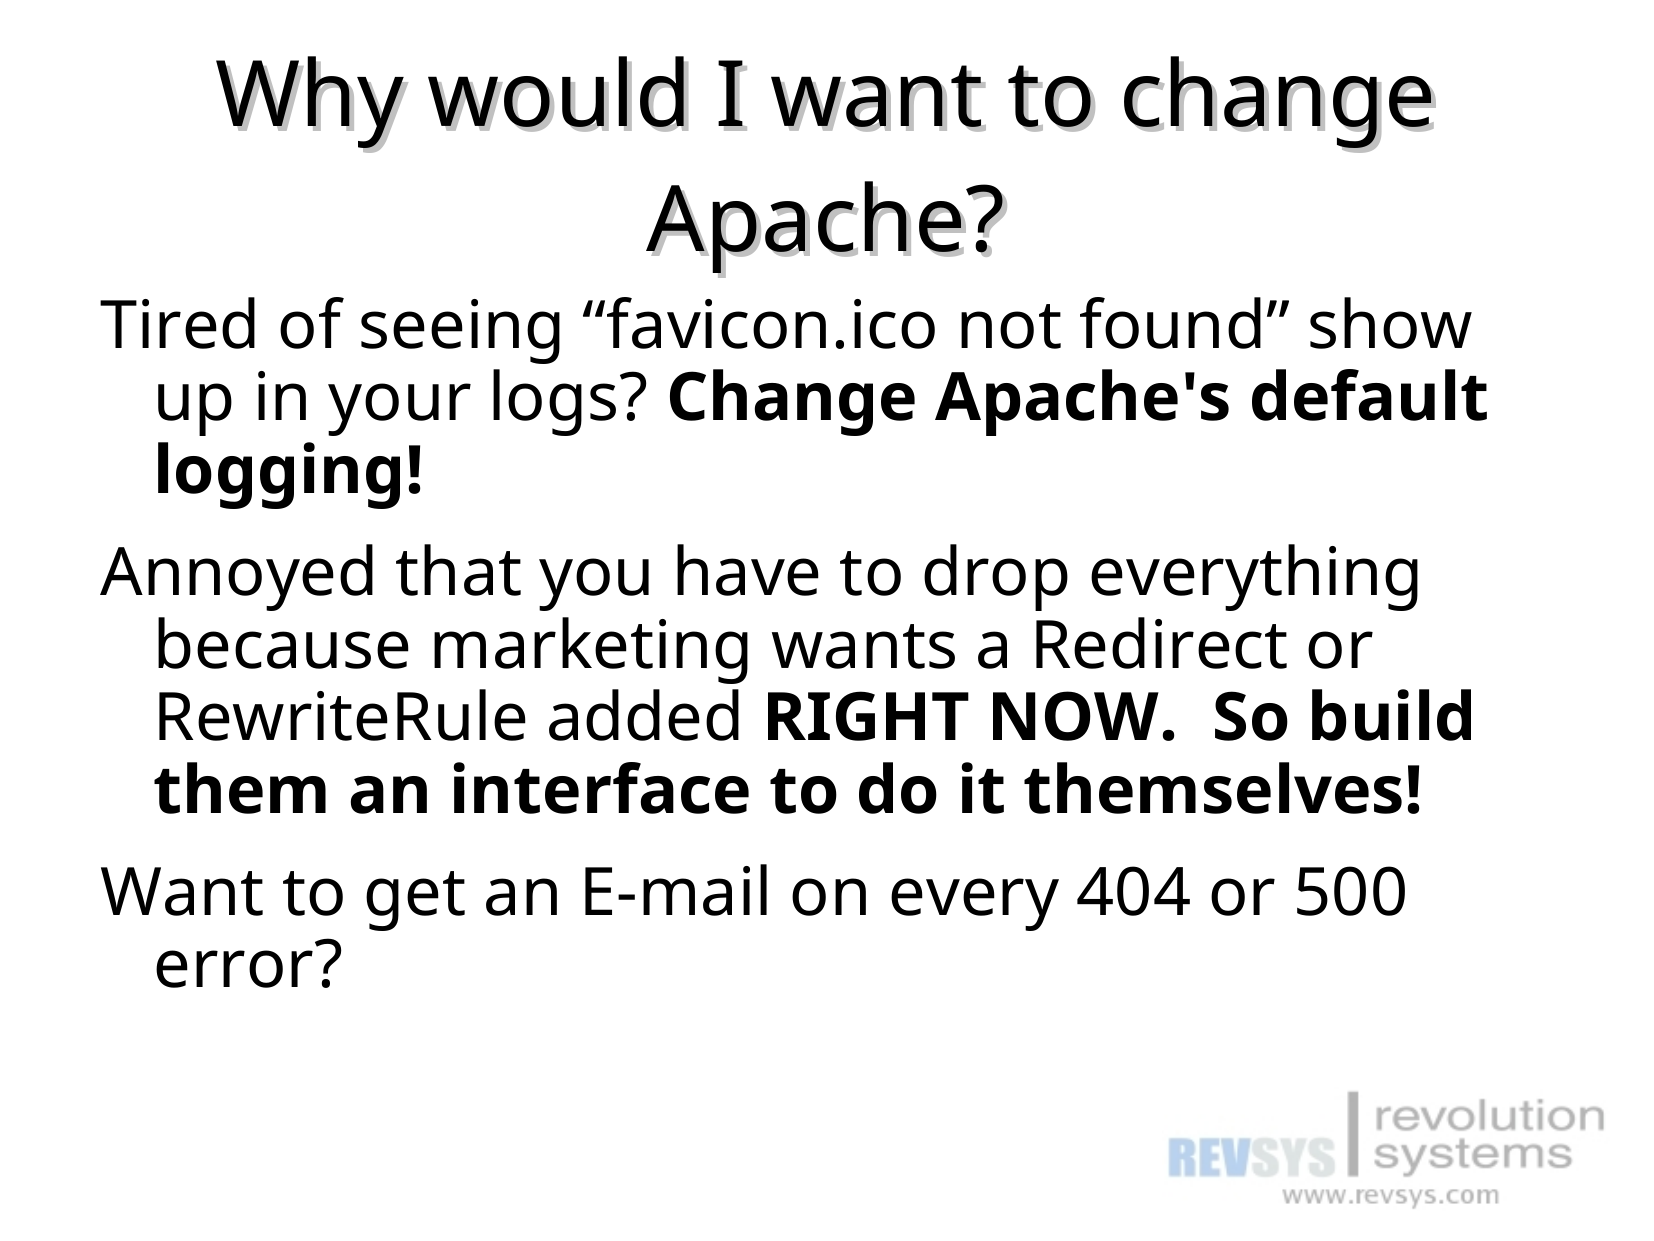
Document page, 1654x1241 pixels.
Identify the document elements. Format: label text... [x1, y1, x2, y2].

picture [1162, 1087, 1613, 1211]
title Why would I want to change Apache? [82, 42, 1571, 264]
list Tired of seeing “favicon.ico not found” show up in your logs? Change Apache's default logging! Annoyed that you have to drop everything because marketing wants a Redirect or RewriteRule added RIGHT NOW. So build them an interface to do it themselves! Want to get an E-mail on every 404 or 500 error? [82, 290, 1571, 1109]
